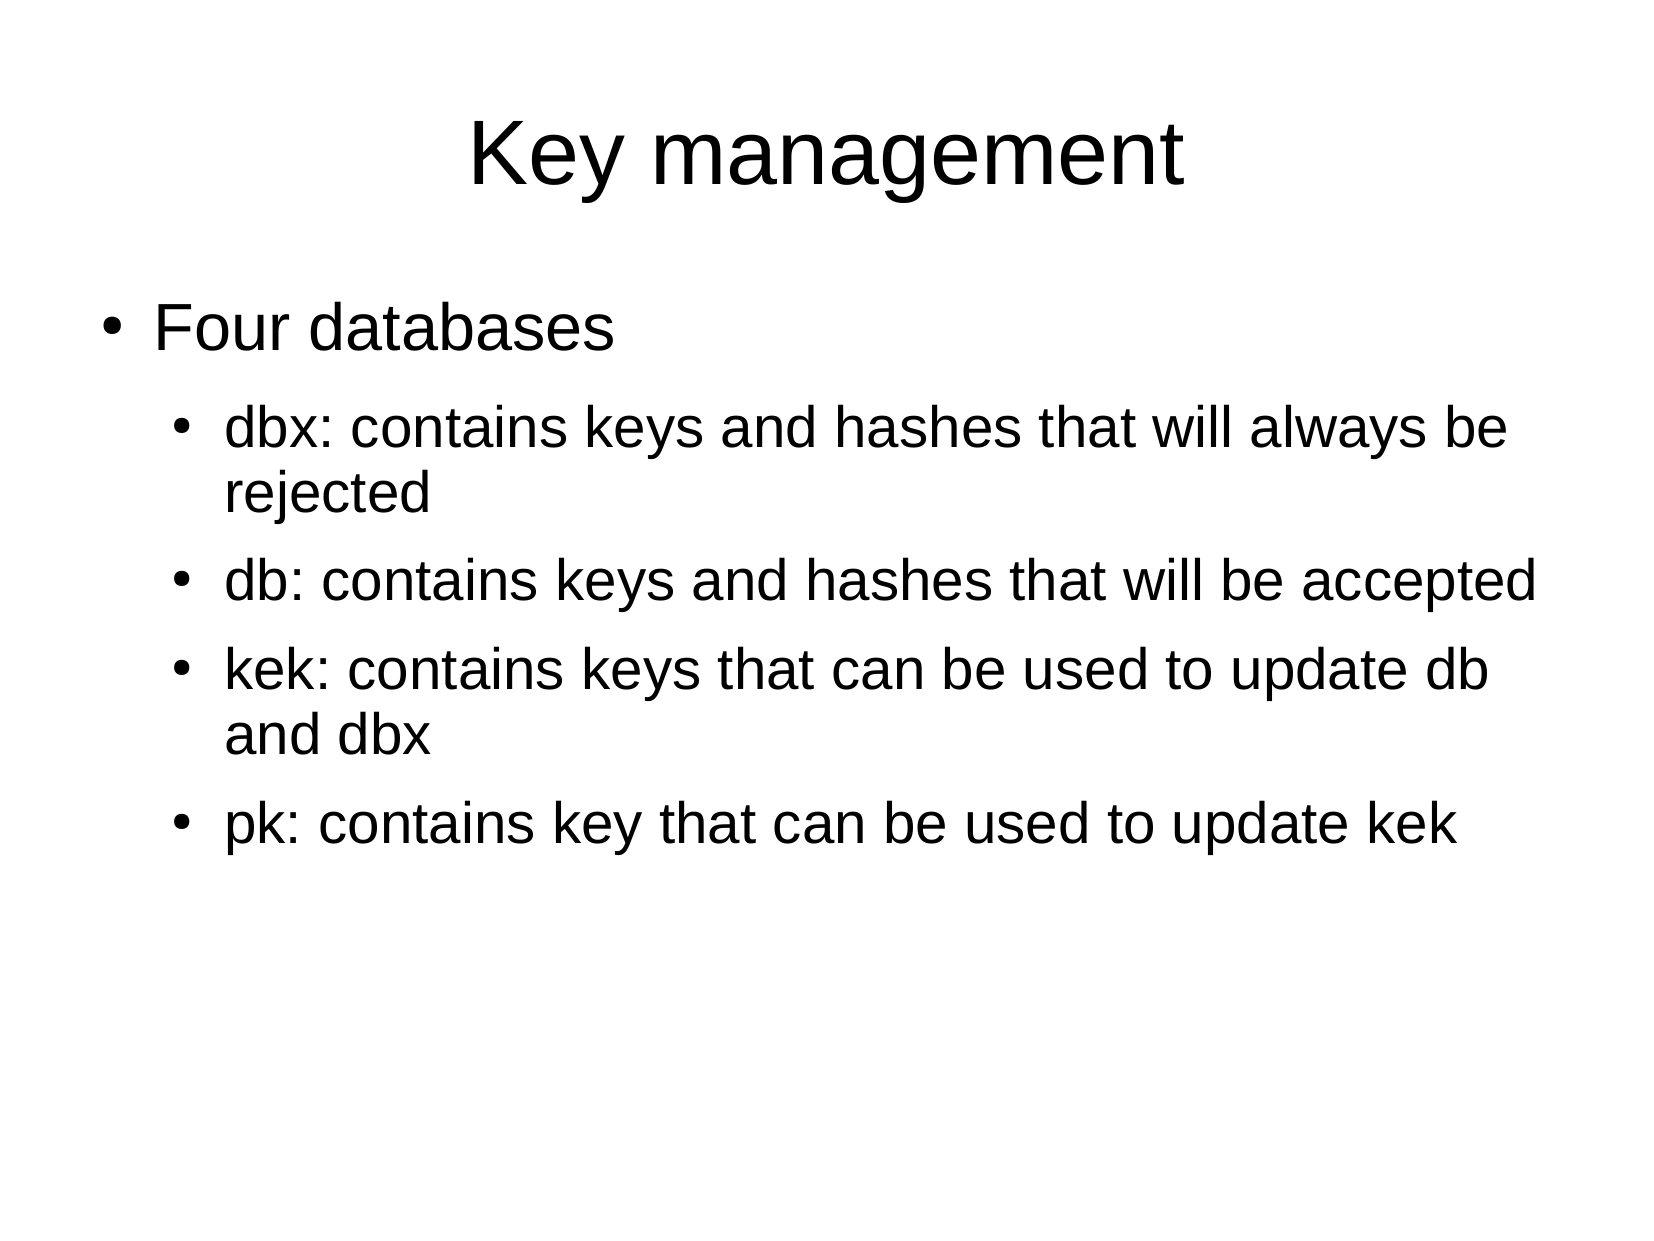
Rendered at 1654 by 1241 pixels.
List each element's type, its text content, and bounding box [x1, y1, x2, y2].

title Key management [82, 49, 1571, 257]
list Four databases dbx: contains keys and hashes that will always be rejected db: contains keys and hashes that will be accepted kek: contains keys that can be used to update db and dbx pk: contains key that can be used to update kek [82, 290, 1571, 1109]
